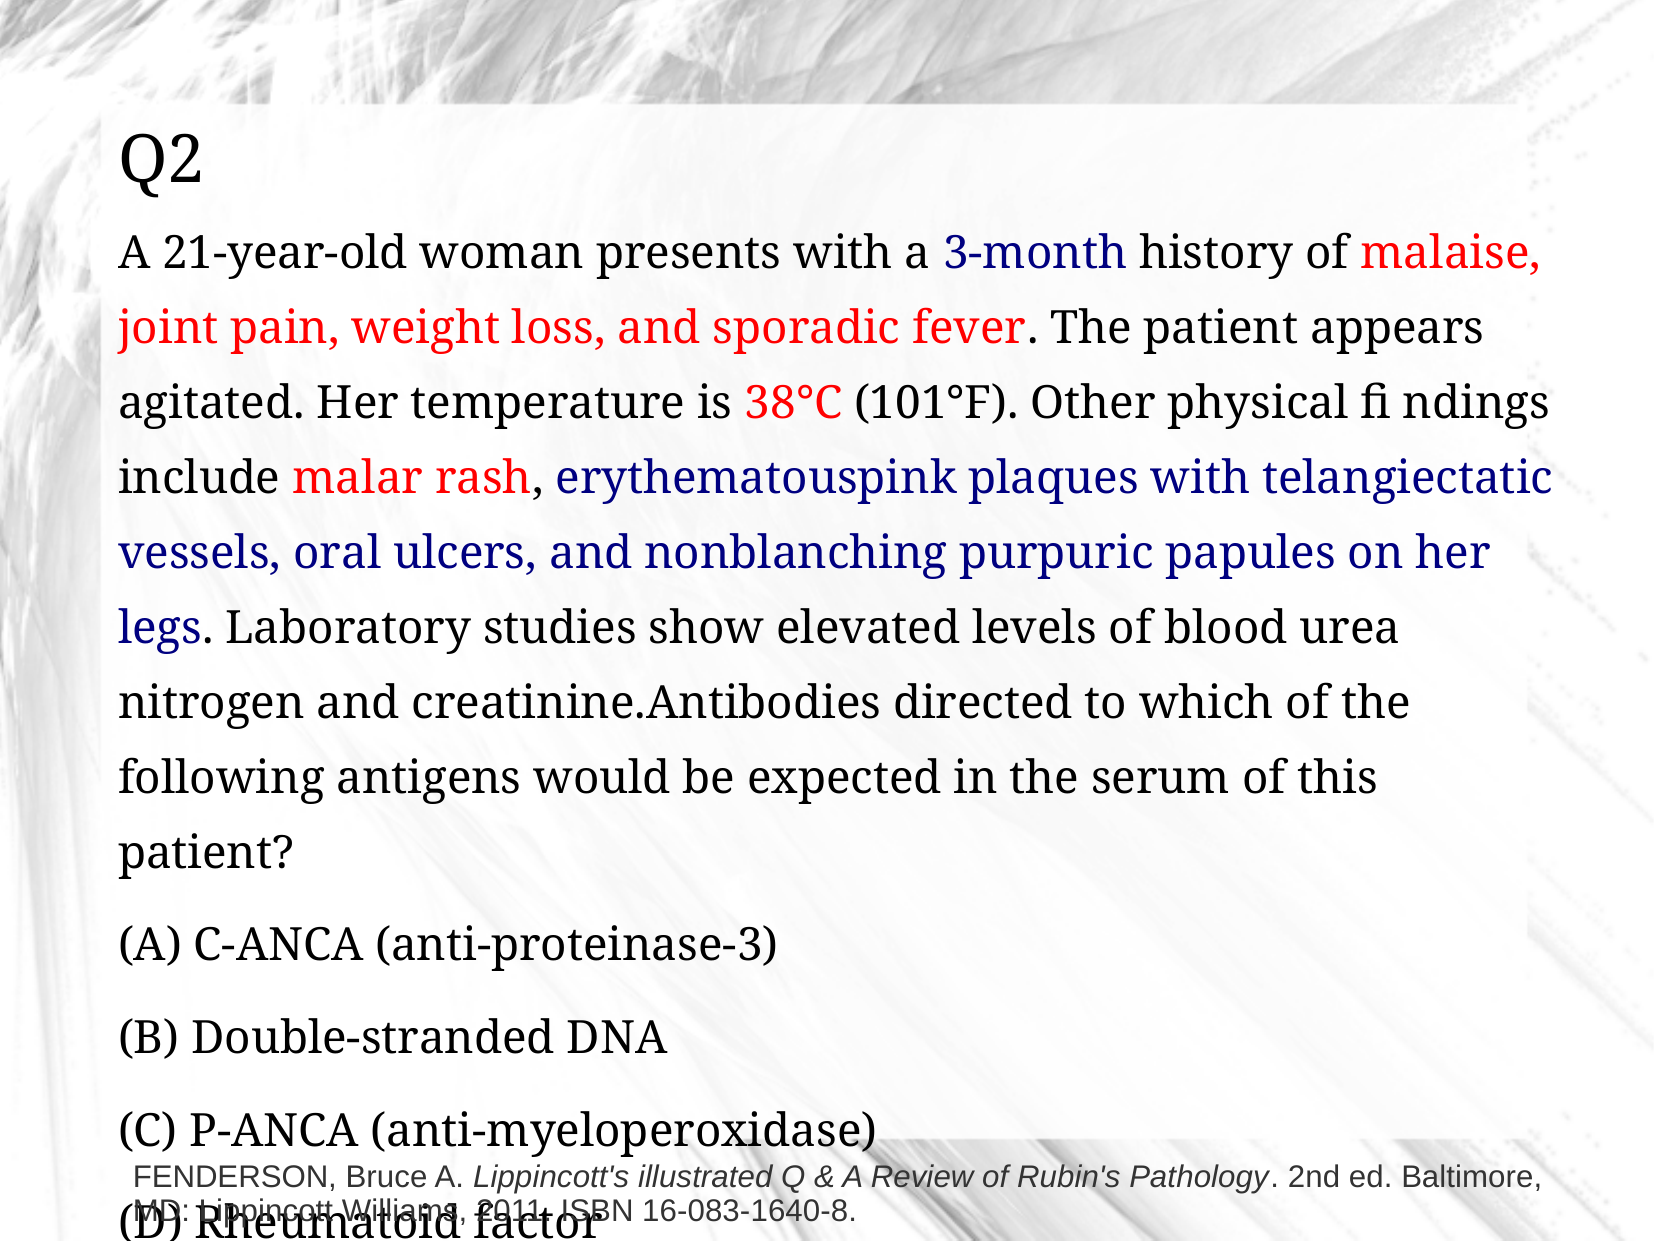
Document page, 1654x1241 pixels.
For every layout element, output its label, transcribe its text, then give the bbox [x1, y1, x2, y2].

picture [165, 1139, 381, 1151]
picture [393, 1139, 402, 1144]
picture [378, 1139, 542, 1151]
list A 21-year-old woman presents with a 3-month history of malaise, joint pain, weight loss, and sporadic fever. The patient appears agitated. Her temperature is 38°C (101°F). Other physical fi ndings include malar rash, erythematouspink plaques with telangiectatic vessels, oral ulcers, and nonblanching purpuric papules on her legs. Laboratory studies show elevated levels of blood urea nitrogen and creatinine.Antibodies directed to which of the following antigens would be expected in the serum of this patient? (A) C-ANCA (anti-proteinase-3) (B) Double-stranded DNA (C) P-ANCA (anti-myeloperoxidase) (D) Rheumatoid factor (E) Scl-70 (anti-topoisomerase I) [118, 206, 1565, 1139]
picture [630, 1139, 640, 1144]
picture [126, 1139, 169, 1151]
picture [821, 1139, 831, 1144]
picture [0, 0, 1654, 1241]
picture [703, 1139, 714, 1144]
picture [602, 1139, 613, 1144]
title Q2 [118, 107, 1506, 206]
picture [797, 1139, 806, 1144]
text_box FENDERSON, Bruce A. Lippincott's illustrated Q & A Review of Rubin's Pathology. 2nd ed. Baltimore, MD: Lippincott Williams, 2011. ISBN 16-083-1640-8. [118, 1151, 1565, 1236]
picture [544, 1139, 625, 1151]
picture [128, 1236, 173, 1241]
picture [629, 1139, 869, 1151]
picture [770, 1139, 780, 1144]
